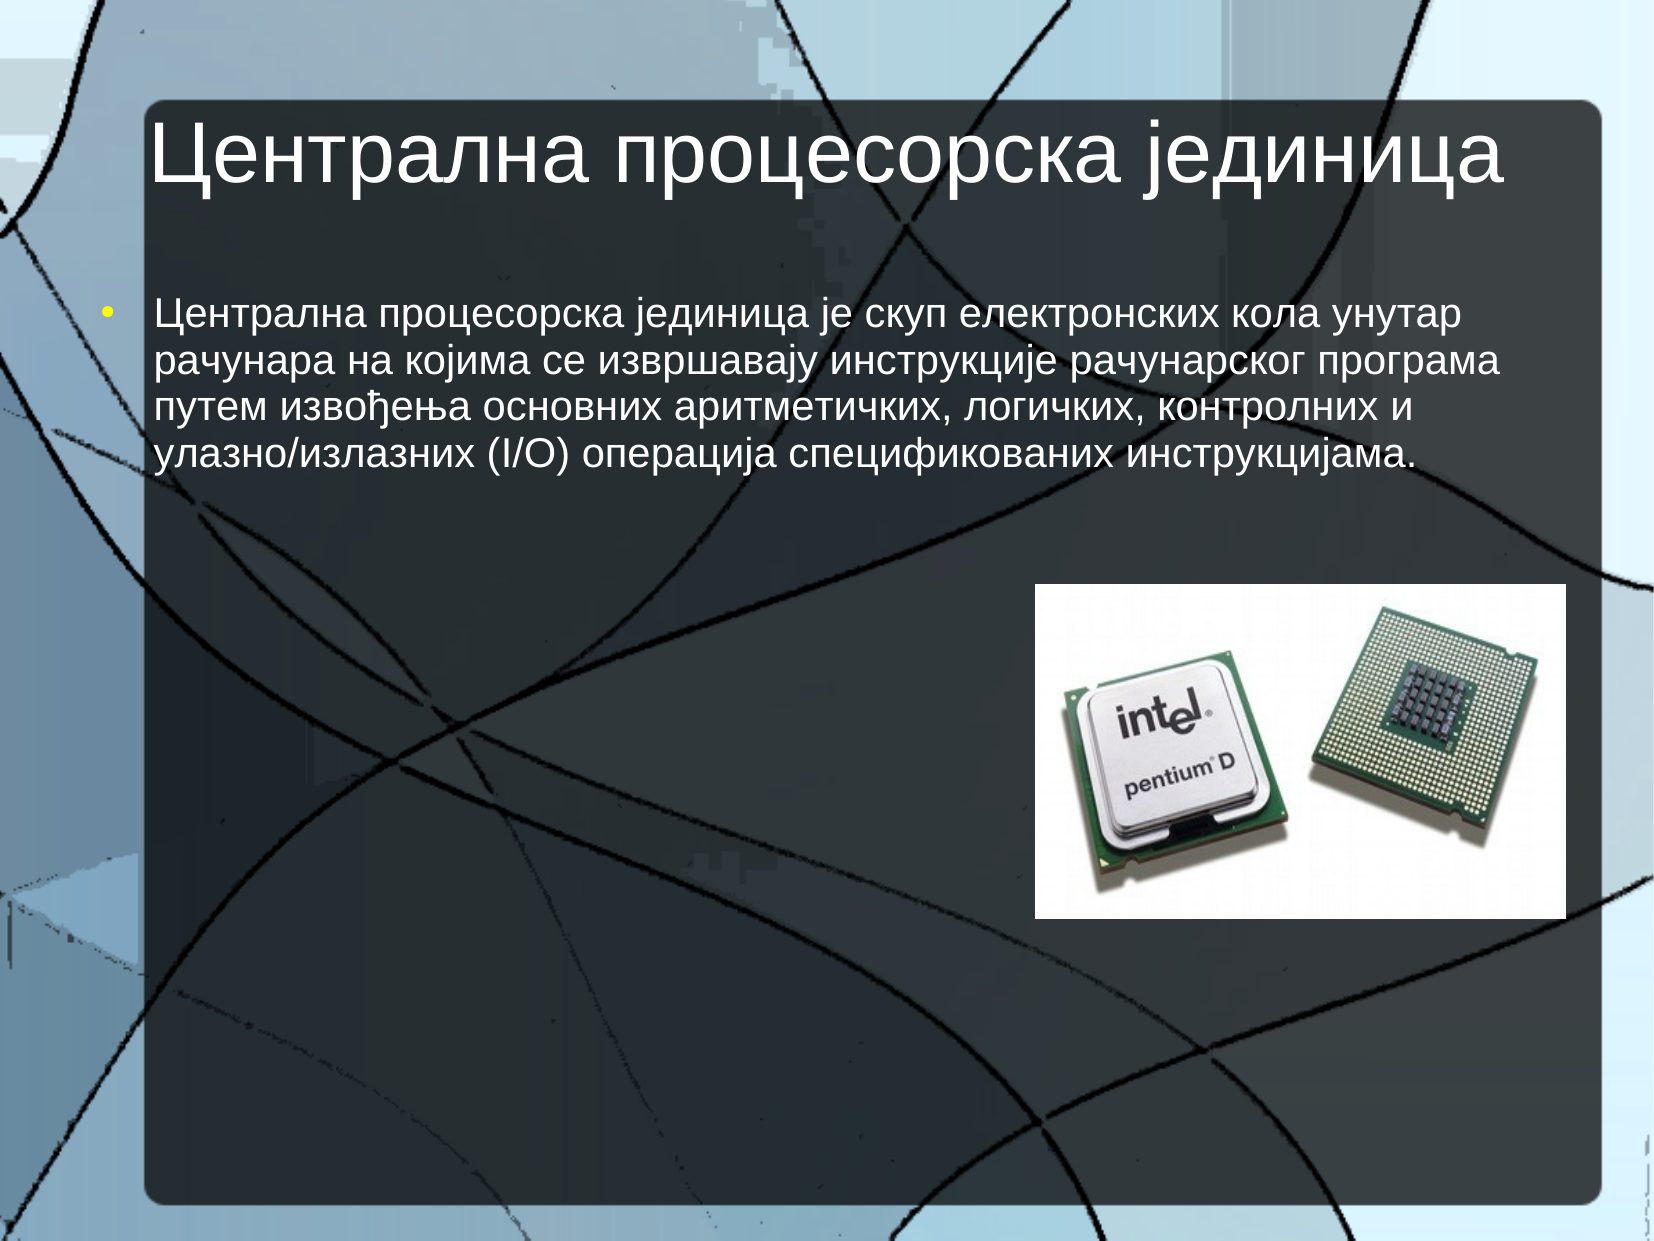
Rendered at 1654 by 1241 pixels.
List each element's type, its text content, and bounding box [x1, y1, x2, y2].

picture [0, 0, 1654, 1241]
list Централна процесорска јединица је скуп електронских кола унутар рачунара на којима се извршавају инструкције рачунарског програма путем извођења основних аритметичких, логичких, контролних и улазно/излазних (I/O) операција спецификованих инструкцијама. [82, 290, 1571, 1198]
title Централна процесорска јединица [82, 49, 1571, 257]
